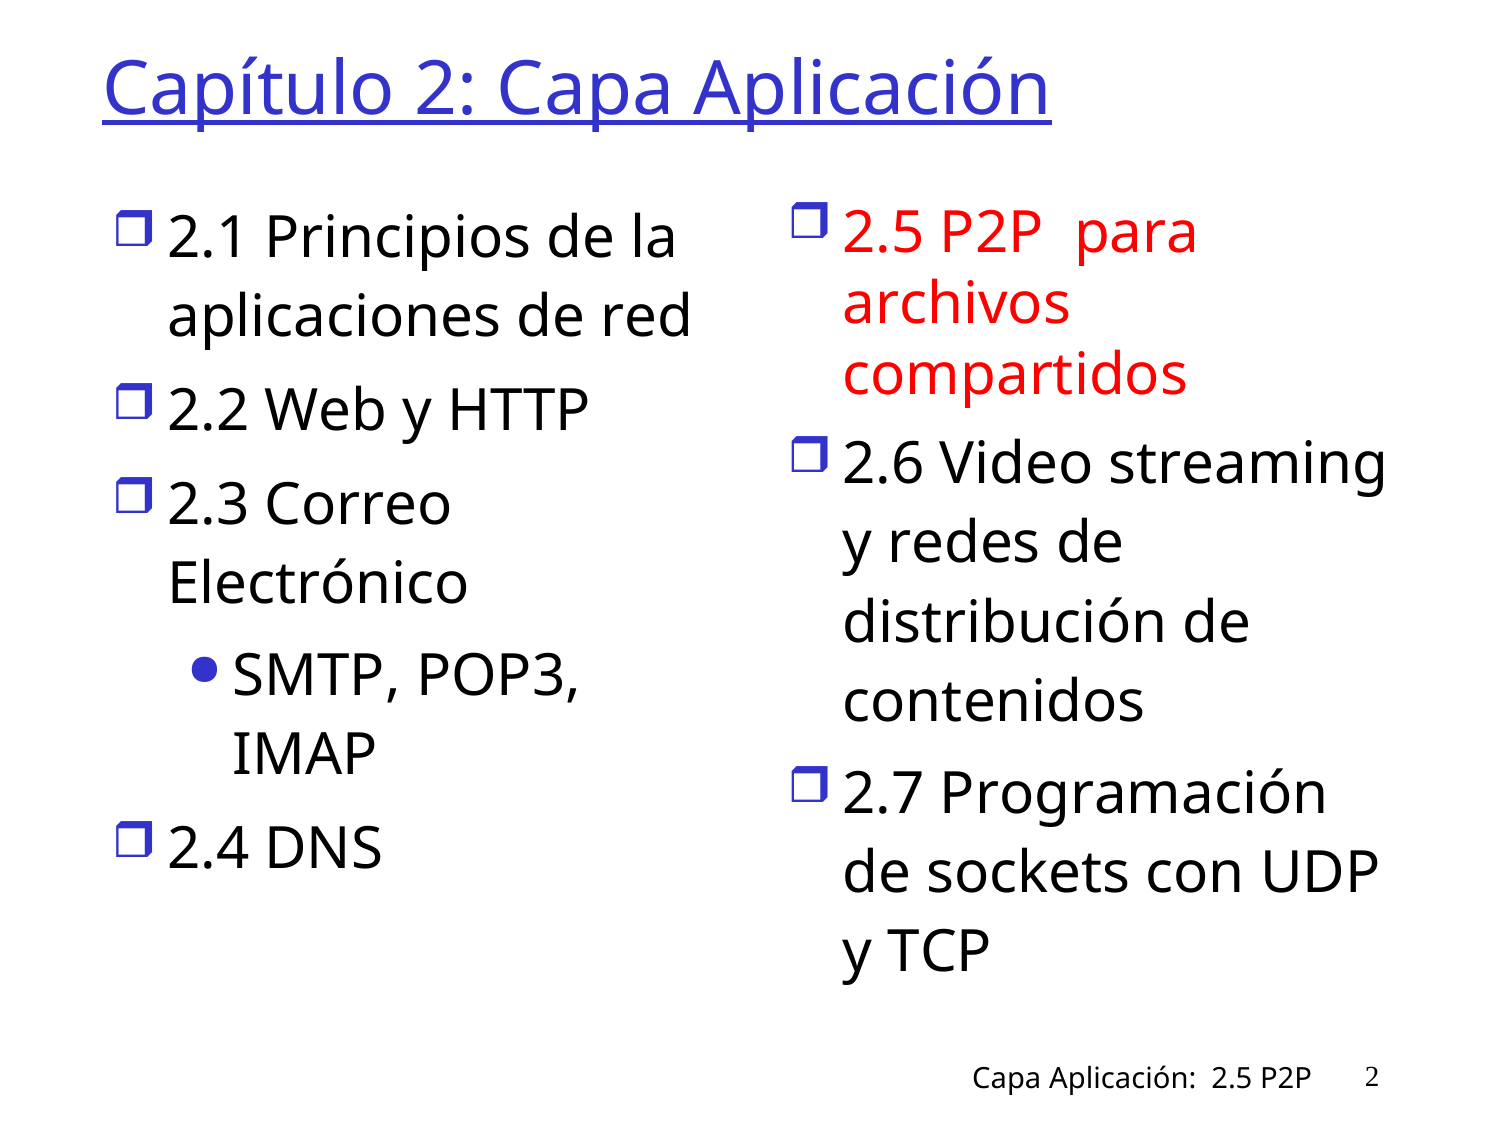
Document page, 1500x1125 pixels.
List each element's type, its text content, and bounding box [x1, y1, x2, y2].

title Capítulo 2: Capa Aplicación [87, 23, 1426, 150]
list 2.1 Principios de la aplicaciones de red 2.2 Web y HTTP 2.3 Correo Electrónico SMTP, POP3, IMAP 2.4 DNS [97, 187, 751, 1066]
list 2.5 P2P para archivos compartidos 2.6 Video streaming y redes de distribución de contenidos 2.7 Programación de sockets con UDP y TCP [772, 187, 1426, 1066]
